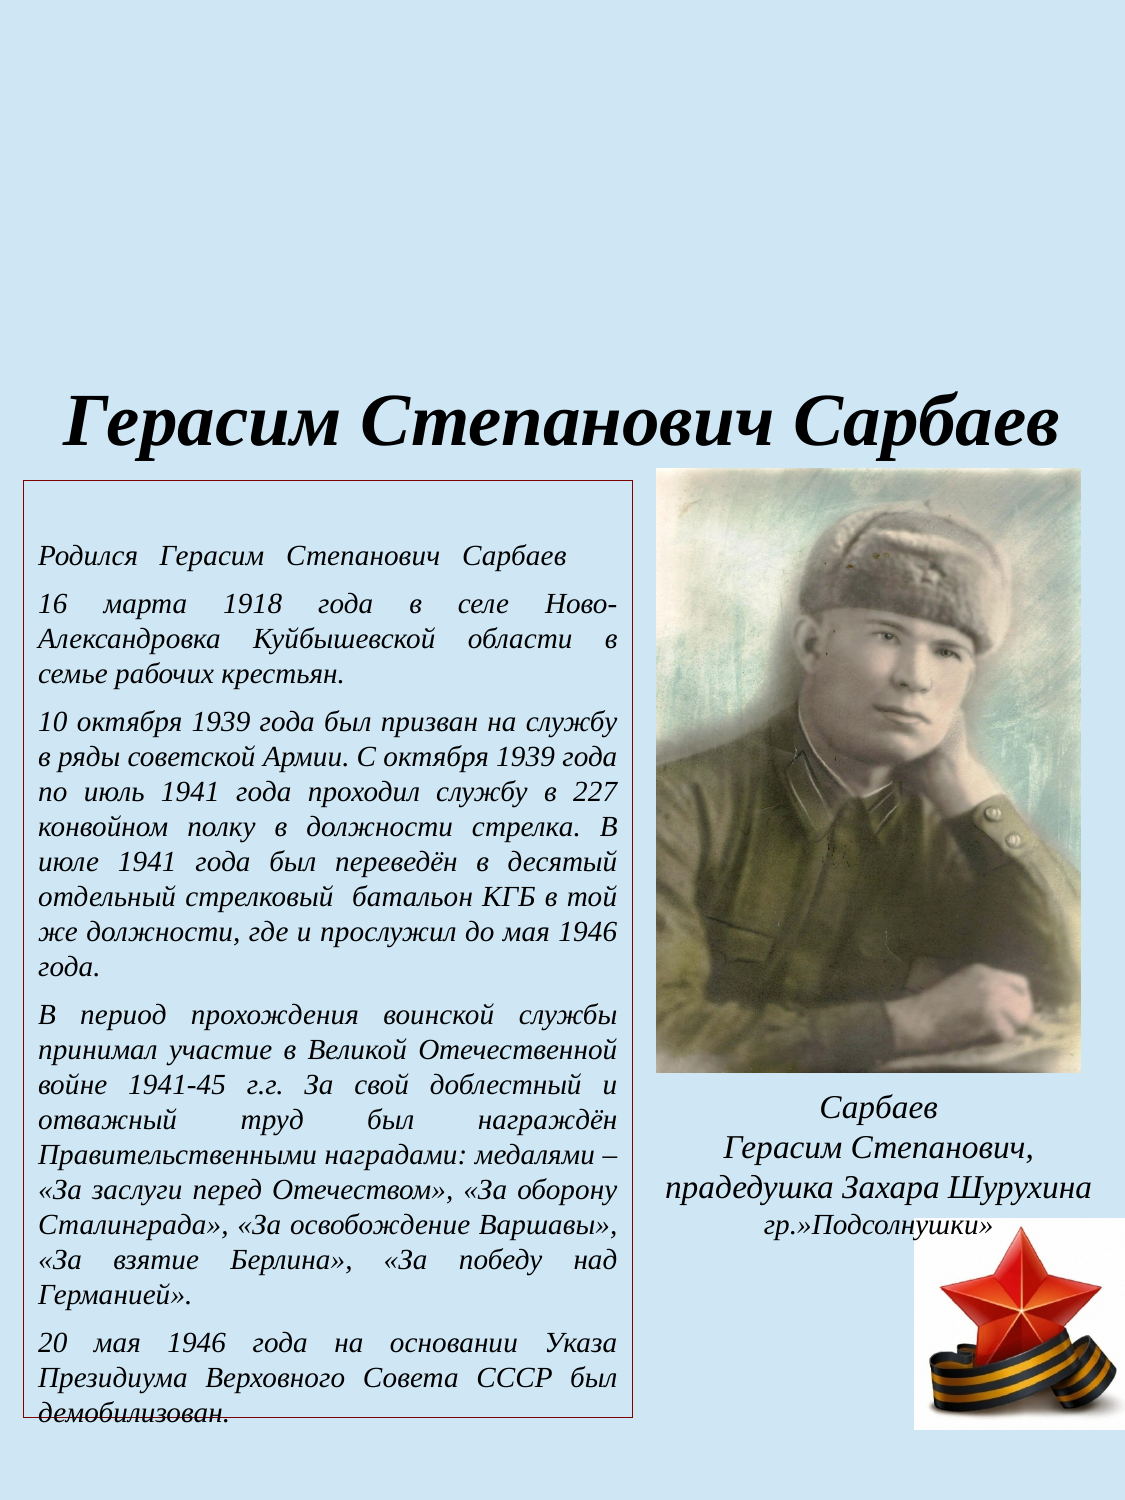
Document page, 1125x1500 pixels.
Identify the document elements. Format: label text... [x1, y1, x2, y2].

picture [914, 1248, 1125, 1430]
picture [656, 468, 1081, 1073]
text_box Сарбаев Герасим Степанович, прадедушка Захара Шурухина гр.»Подсолнушки» [632, 1078, 1125, 1248]
title Герасим Степанович Сарбаев [35, 363, 1090, 469]
list Родился Герасим Степанович Сарбаев 16 марта 1918 года в селе Ново-Александровка Куйбышевской области в семье рабочих крестьян. 10 октября 1939 года был призван на службу в ряды советской Армии. С октября 1939 года по июль 1941 года проходил службу в 227 конвойном полку в должности стрелка. В июле 1941 года был переведён в десятый отдельный стрелковый батальон КГБ в той же должности, где и прослужил до мая 1946 года. В период прохождения воинской службы принимал участие в Великой Отечественной войне 1941-45 г.г. За свой доблестный и отважный труд был награждён Правительственными наградами: медалями – «За заслуги перед Отечеством», «За оборону Сталинграда», «За освобождение Варшавы», «За взятие Берлина», «За победу над Германией». 20 мая 1946 года на основании Указа Президиума Верховного Совета СССР был демобилизован. [23, 480, 633, 1418]
